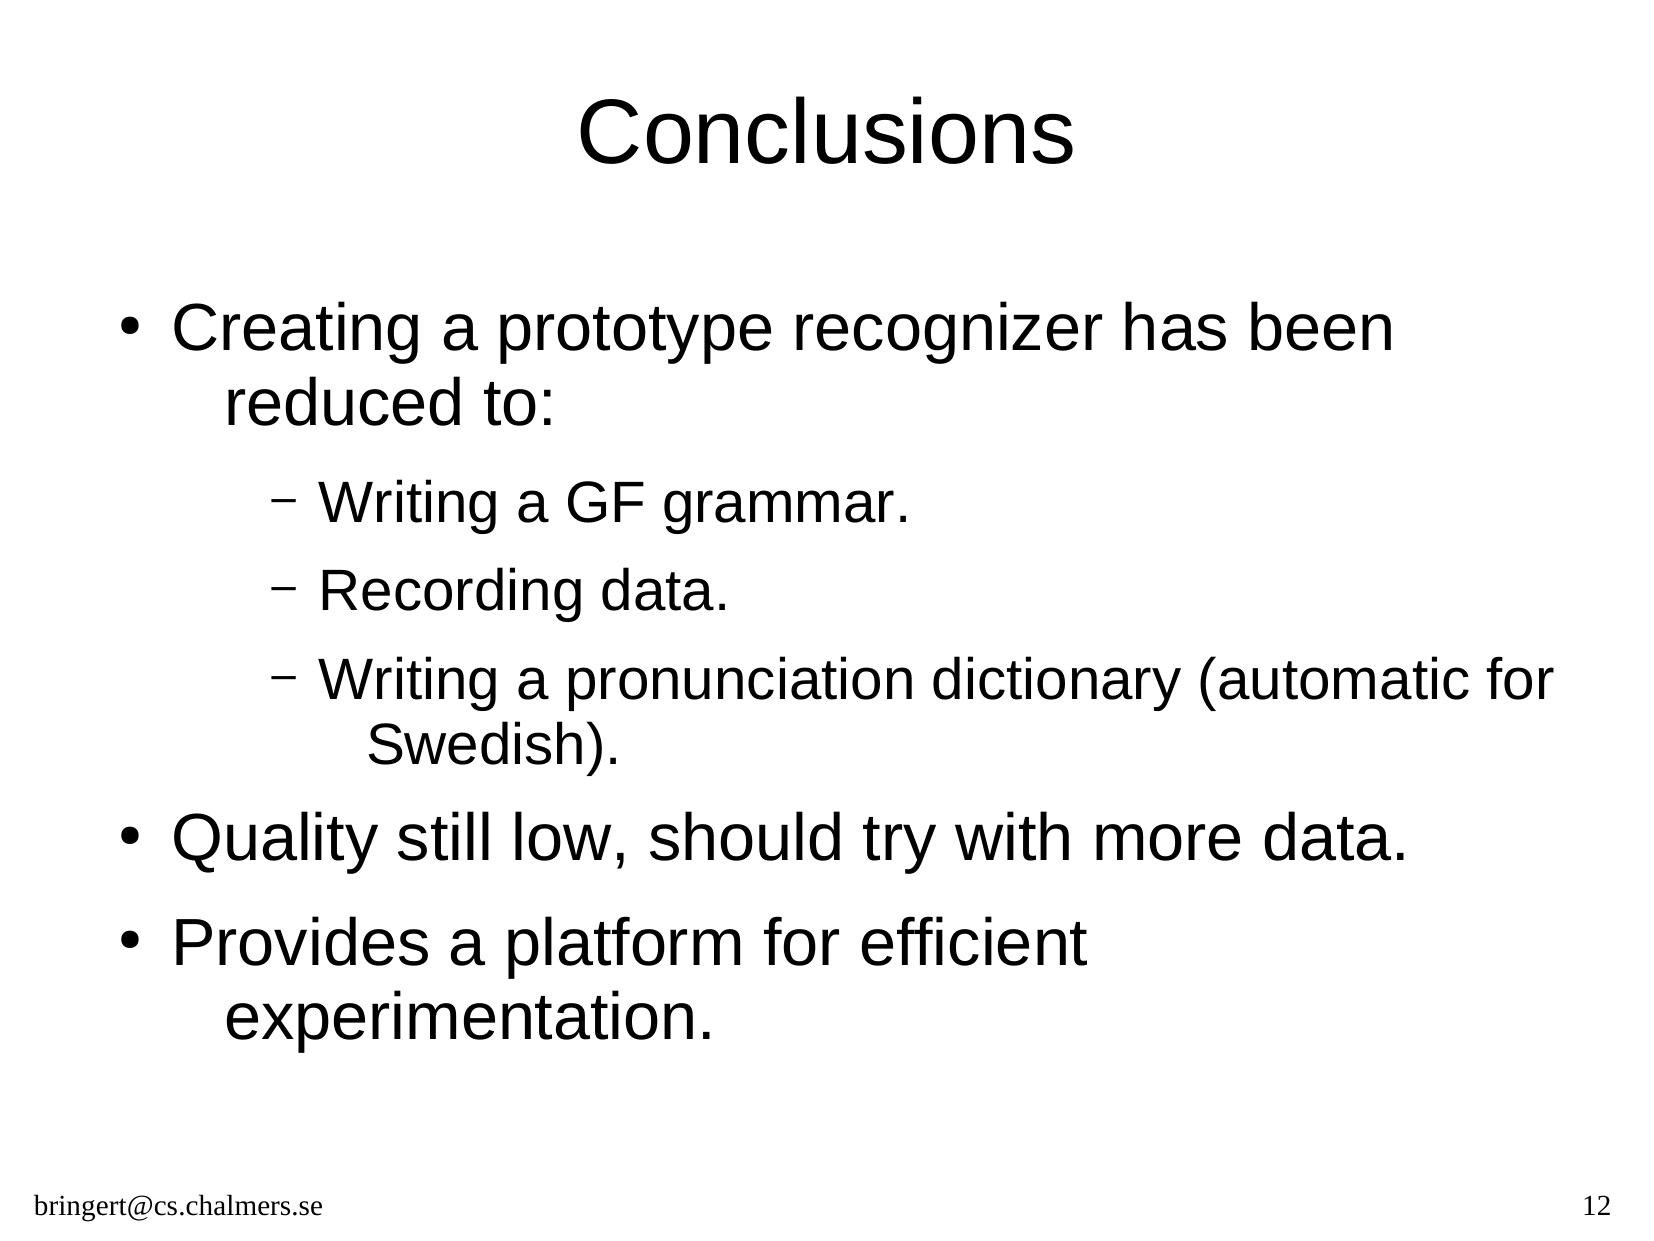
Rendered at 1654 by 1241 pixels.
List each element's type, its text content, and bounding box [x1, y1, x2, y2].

list Creating a prototype recognizer has been reduced to: Writing a GF grammar. Recording data. Writing a pronunciation dictionary (automatic for Swedish). Quality still low, should try with more data. Provides a platform for efficient experimentation. [82, 290, 1571, 1109]
title Conclusions [87, 31, 1567, 232]
